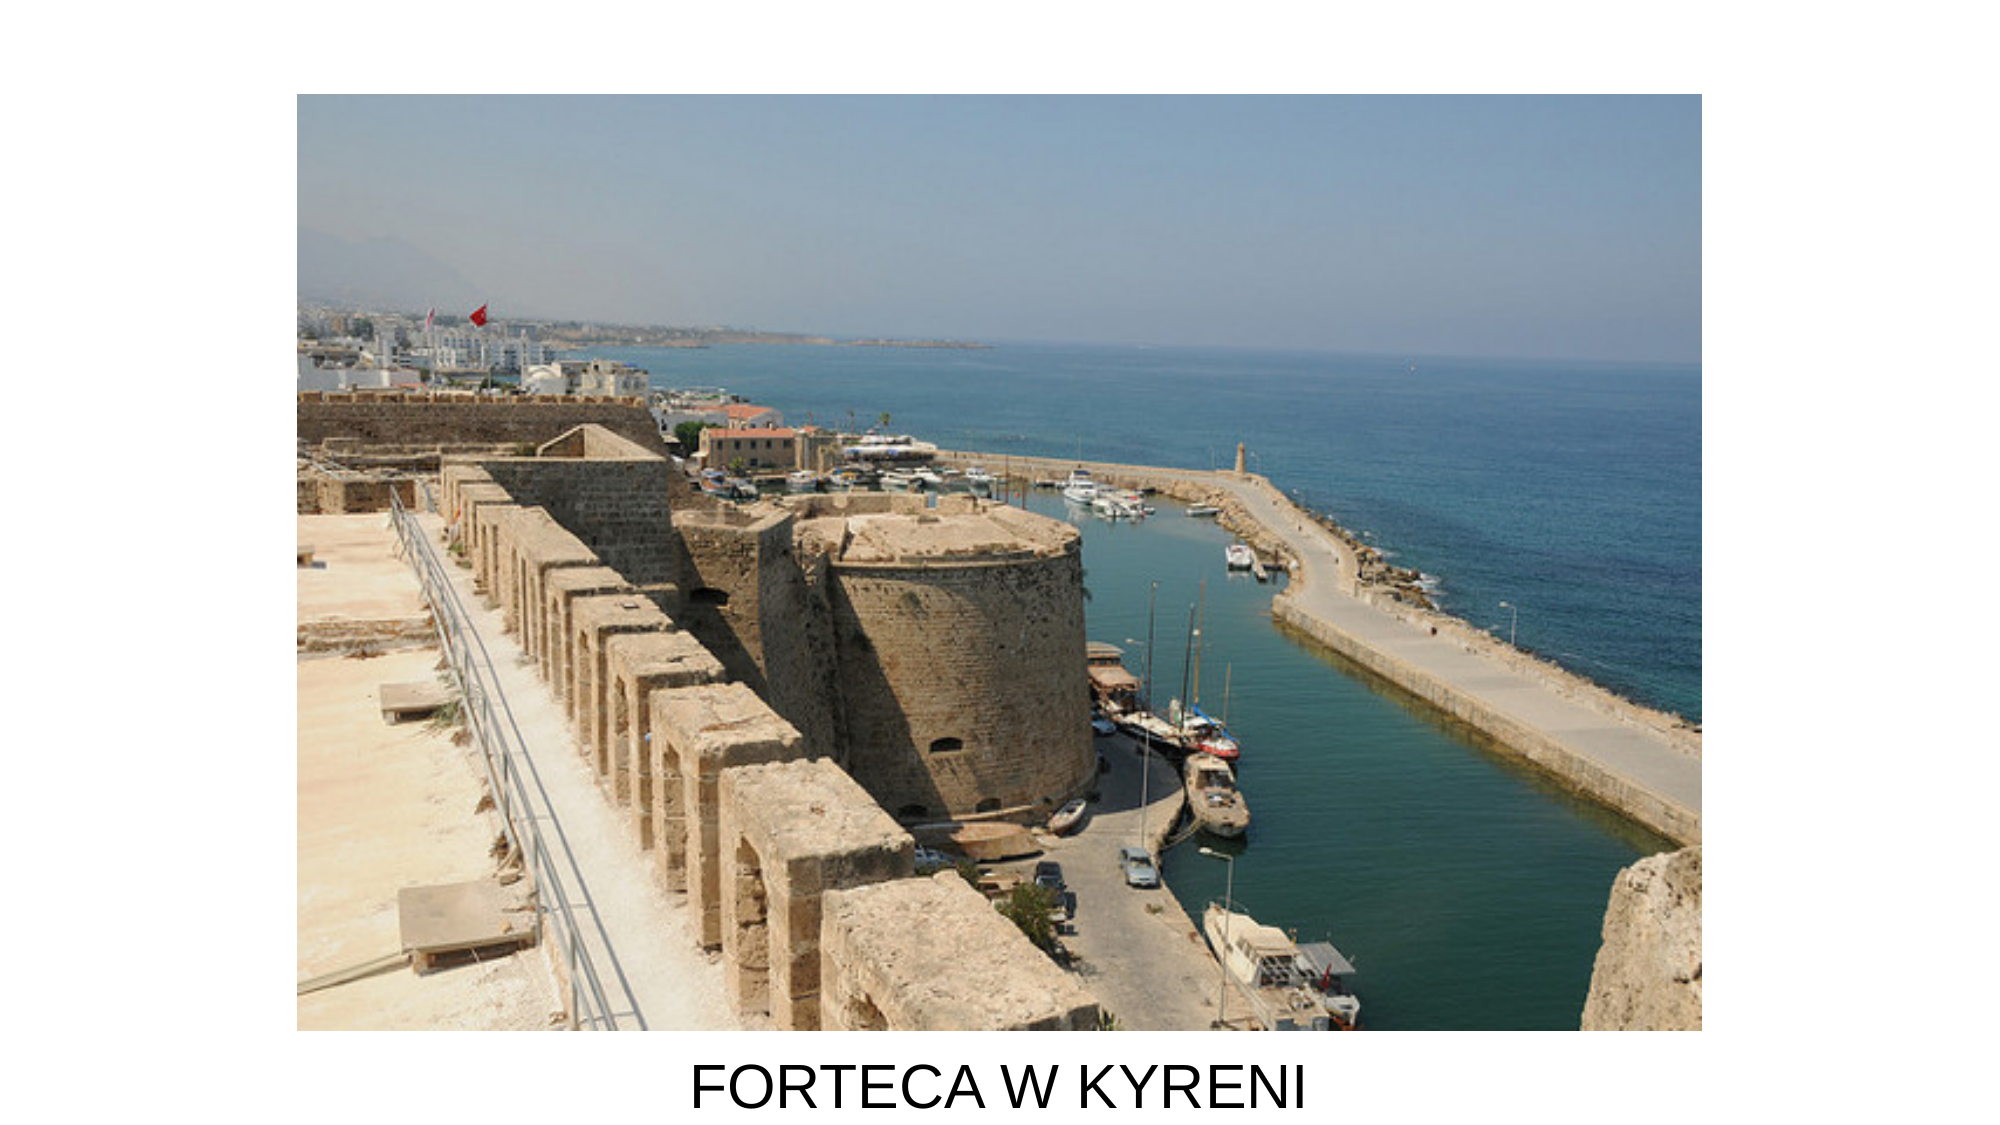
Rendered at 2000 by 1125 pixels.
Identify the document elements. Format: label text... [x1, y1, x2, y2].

text_box FORTECA W KYRENI [604, 1030, 1395, 1125]
picture [297, 94, 1702, 1031]
